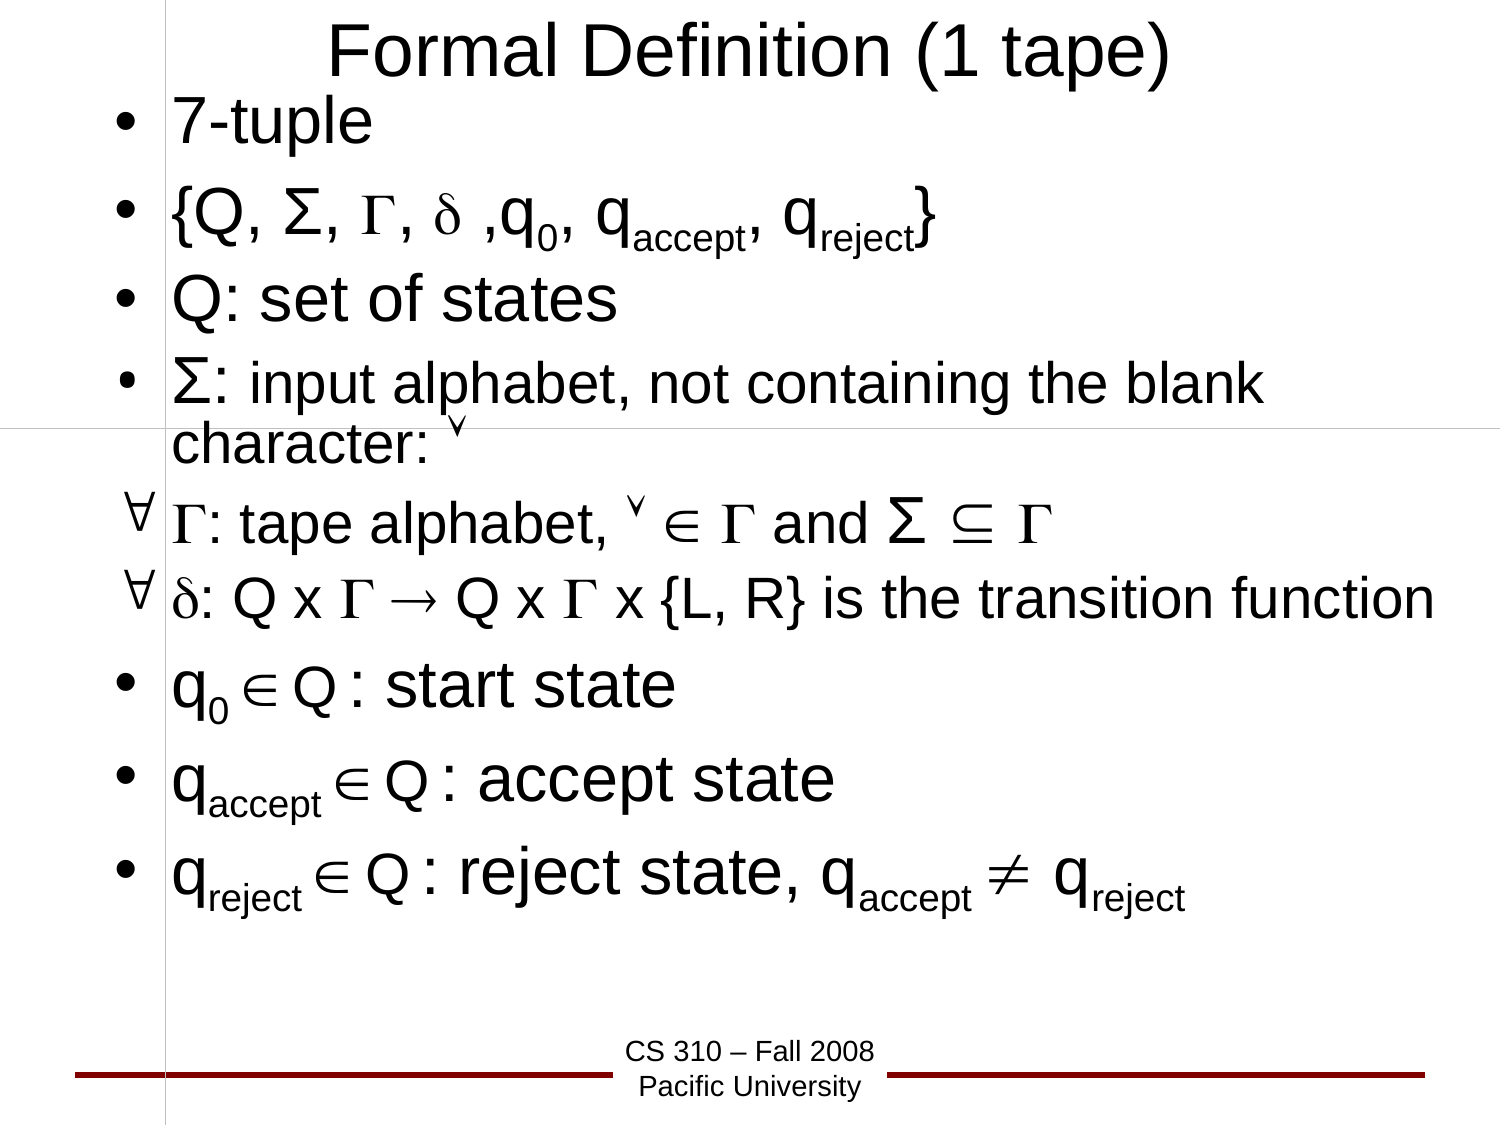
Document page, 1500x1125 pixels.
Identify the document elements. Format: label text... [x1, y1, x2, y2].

title Formal Definition (1 tape) [112, 0, 1388, 82]
list 7-tuple {Q, Σ, ,  ,q0, qaccept, qreject} Q: set of states Σ: input alphabet, not containing the blank character:  : tape alphabet,    and Σ   : Q x   Q x  x {L, R} is the transition function q0  Q : start state qaccept  Q : accept state qreject  Q : reject state, qaccept  qreject [99, 82, 1500, 970]
